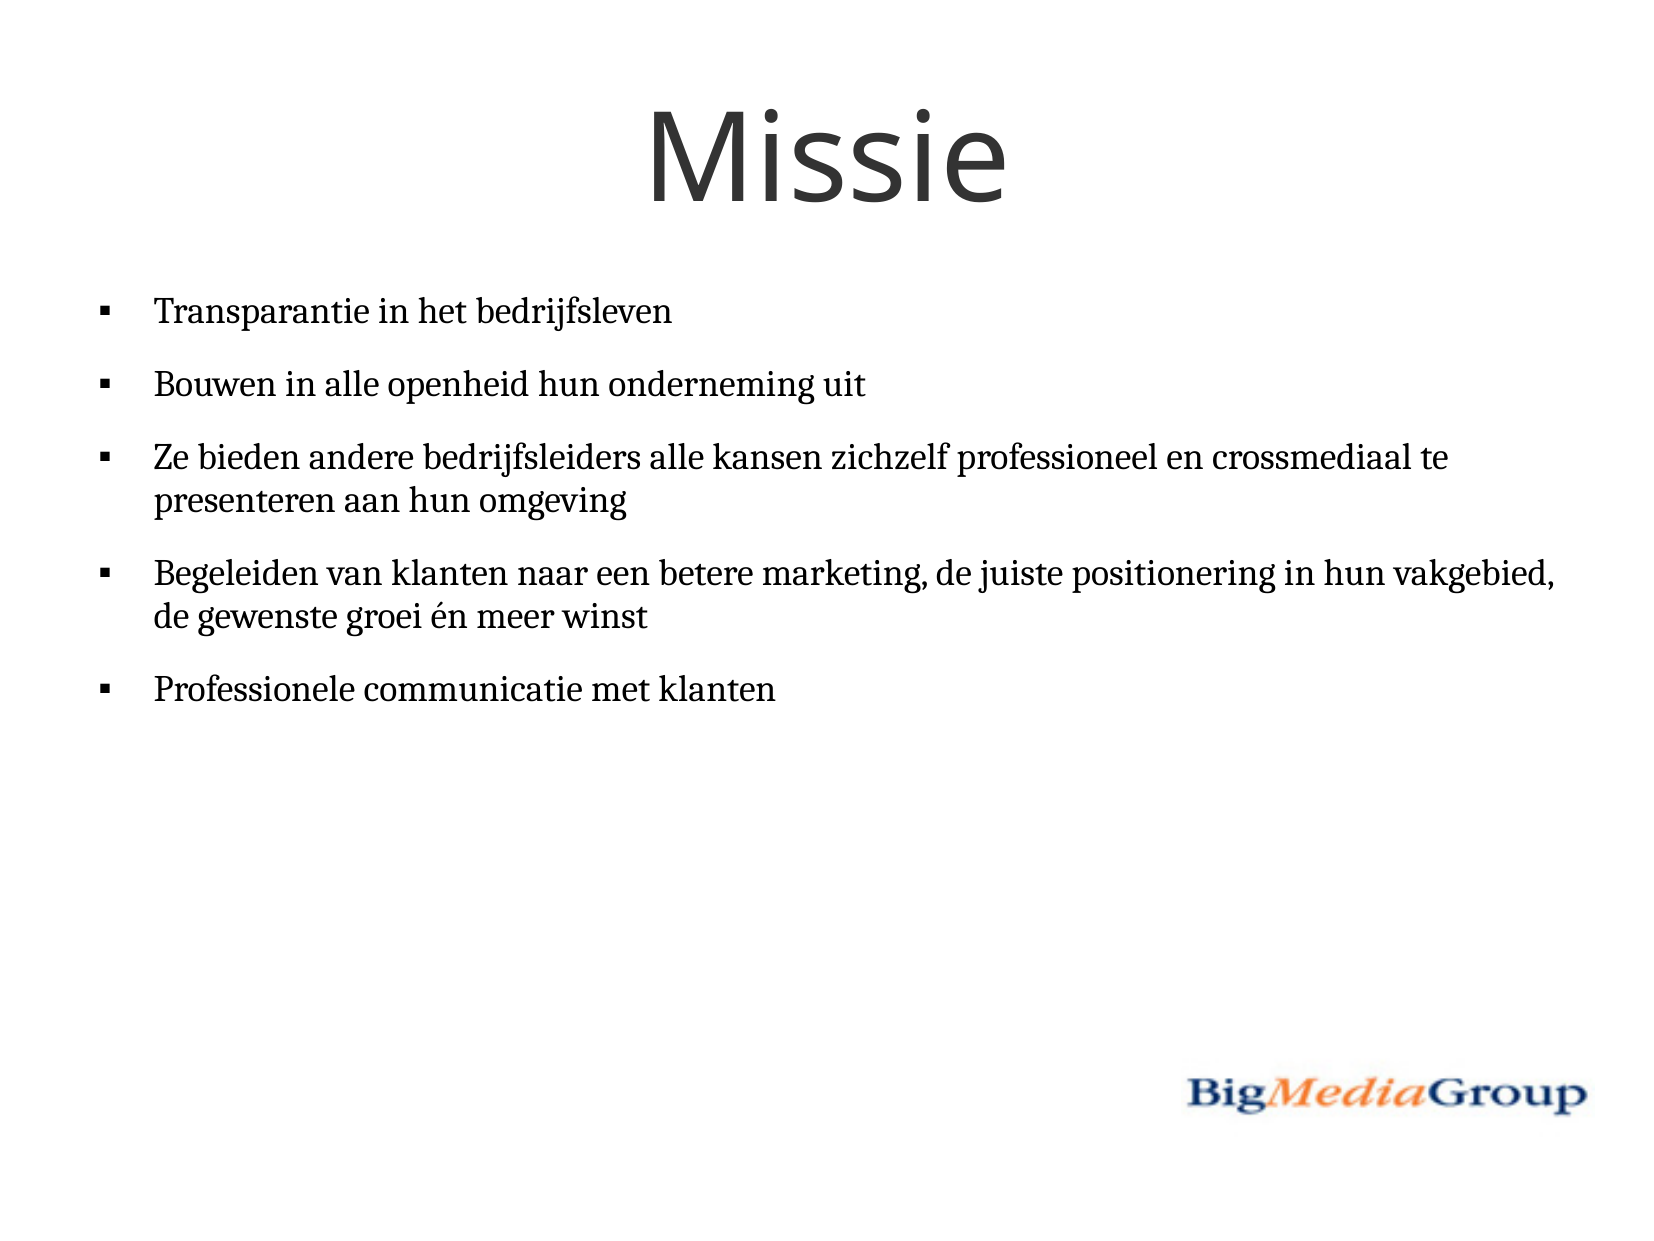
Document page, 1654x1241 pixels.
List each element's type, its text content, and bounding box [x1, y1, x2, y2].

picture [1181, 1003, 1595, 1182]
list Transparantie in het bedrijfsleven Bouwen in alle openheid hun onderneming uit Ze bieden andere bedrijfsleiders alle kansen zichzelf professioneel en crossmediaal te presenteren aan hun omgeving Begeleiden van klanten naar een betere marketing, de juiste positionering in hun vakgebied, de gewenste groei én meer winst Professionele communicatie met klanten [82, 290, 1571, 1109]
title Missie [82, 49, 1571, 257]
